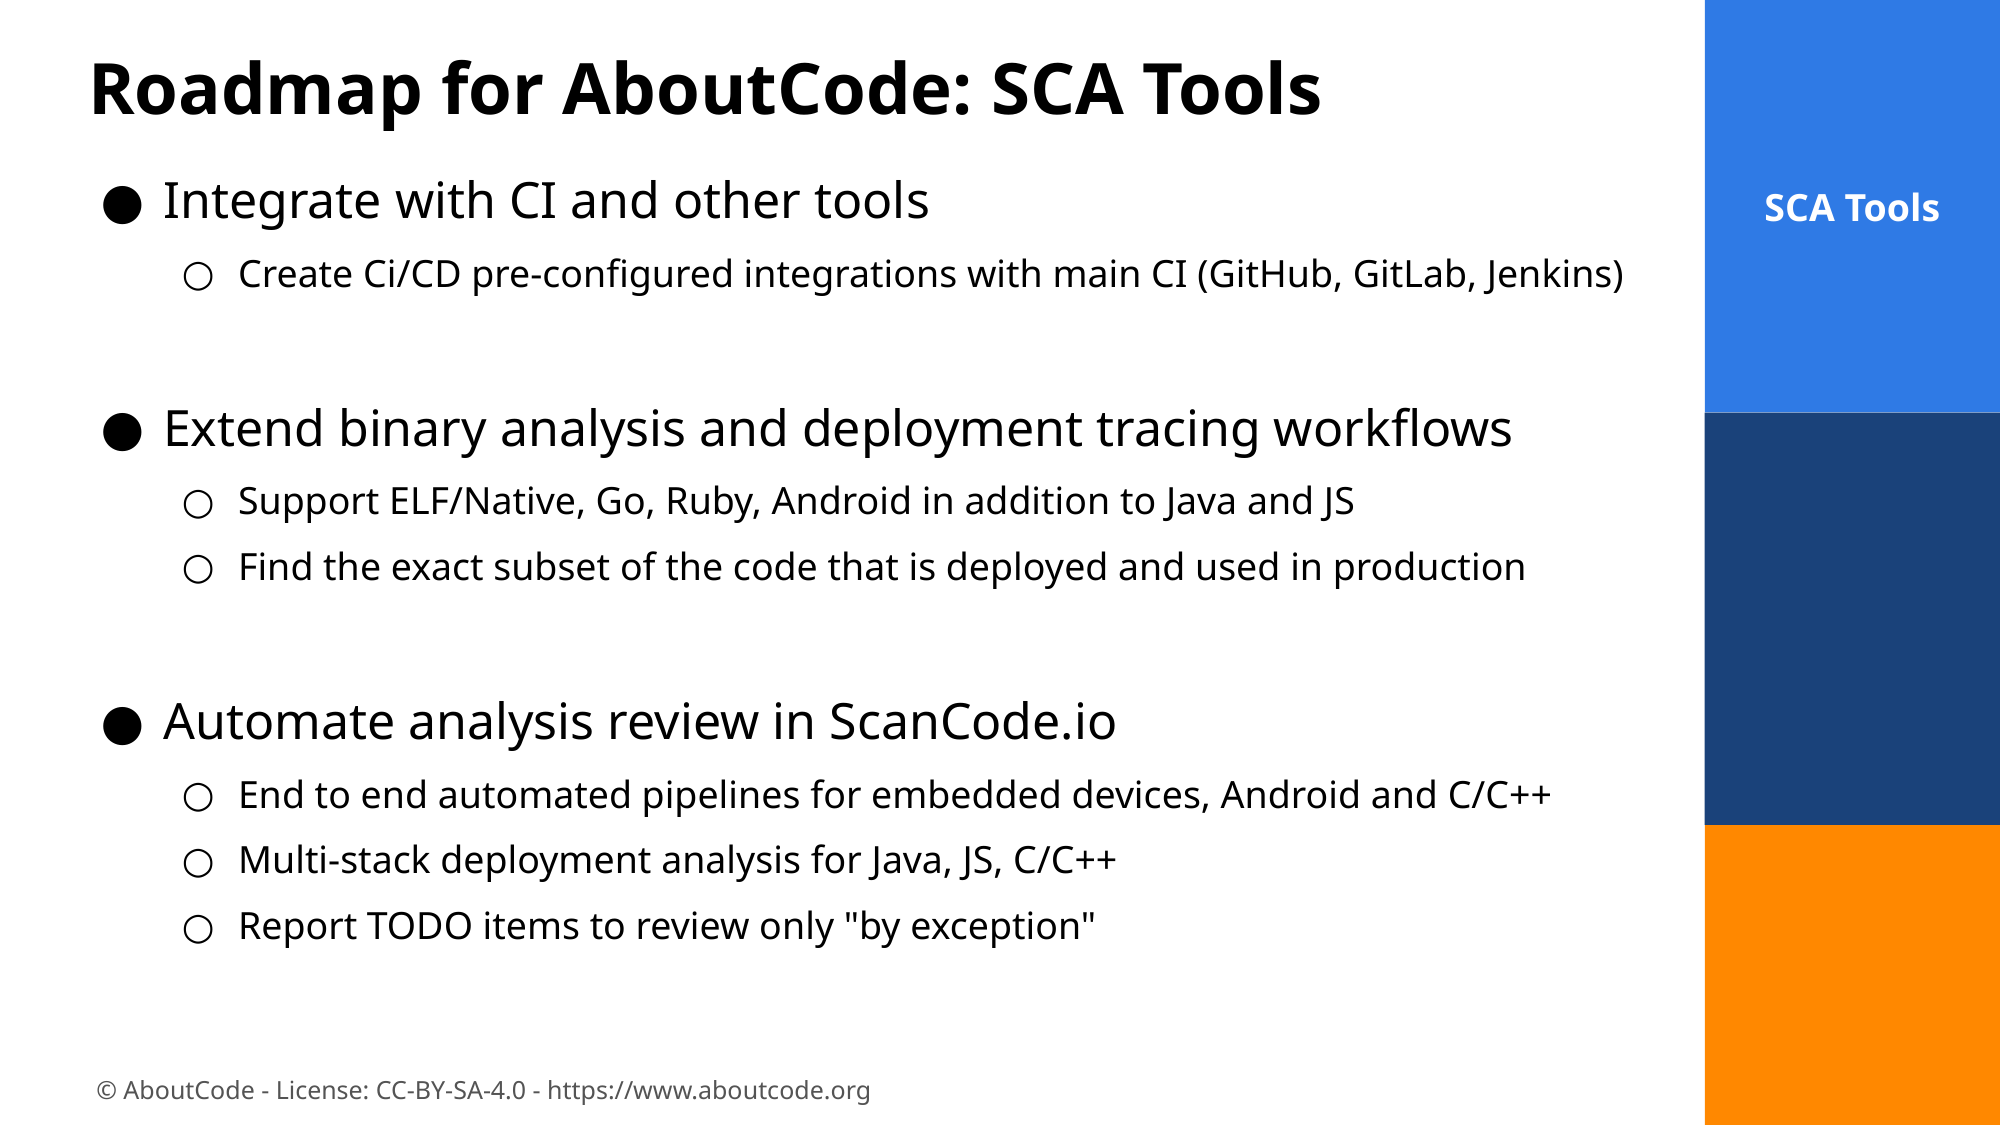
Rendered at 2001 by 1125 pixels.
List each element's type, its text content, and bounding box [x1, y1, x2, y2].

title Roadmap for AboutCode: SCA Tools [68, 23, 1704, 149]
text_box [1704, 413, 2000, 1125]
text_box SCA Tools [1704, 0, 2000, 413]
list Integrate with CI and other tools Create Ci/CD pre-configured integrations with main CI (GitHub, GitLab, Jenkins) Extend binary analysis and deployment tracing workflows Support ELF/Native, Go, Ruby, Android in addition to Java and JS Find the exact subset of the code that is deployed and used in production Automate analysis review in ScanCode.io End to end automated pipelines for embedded devices, Android and C/C++ Multi-stack deployment analysis for Java, JS, C/C++ Report TODO items to review only "by exception" [68, 149, 1652, 1114]
